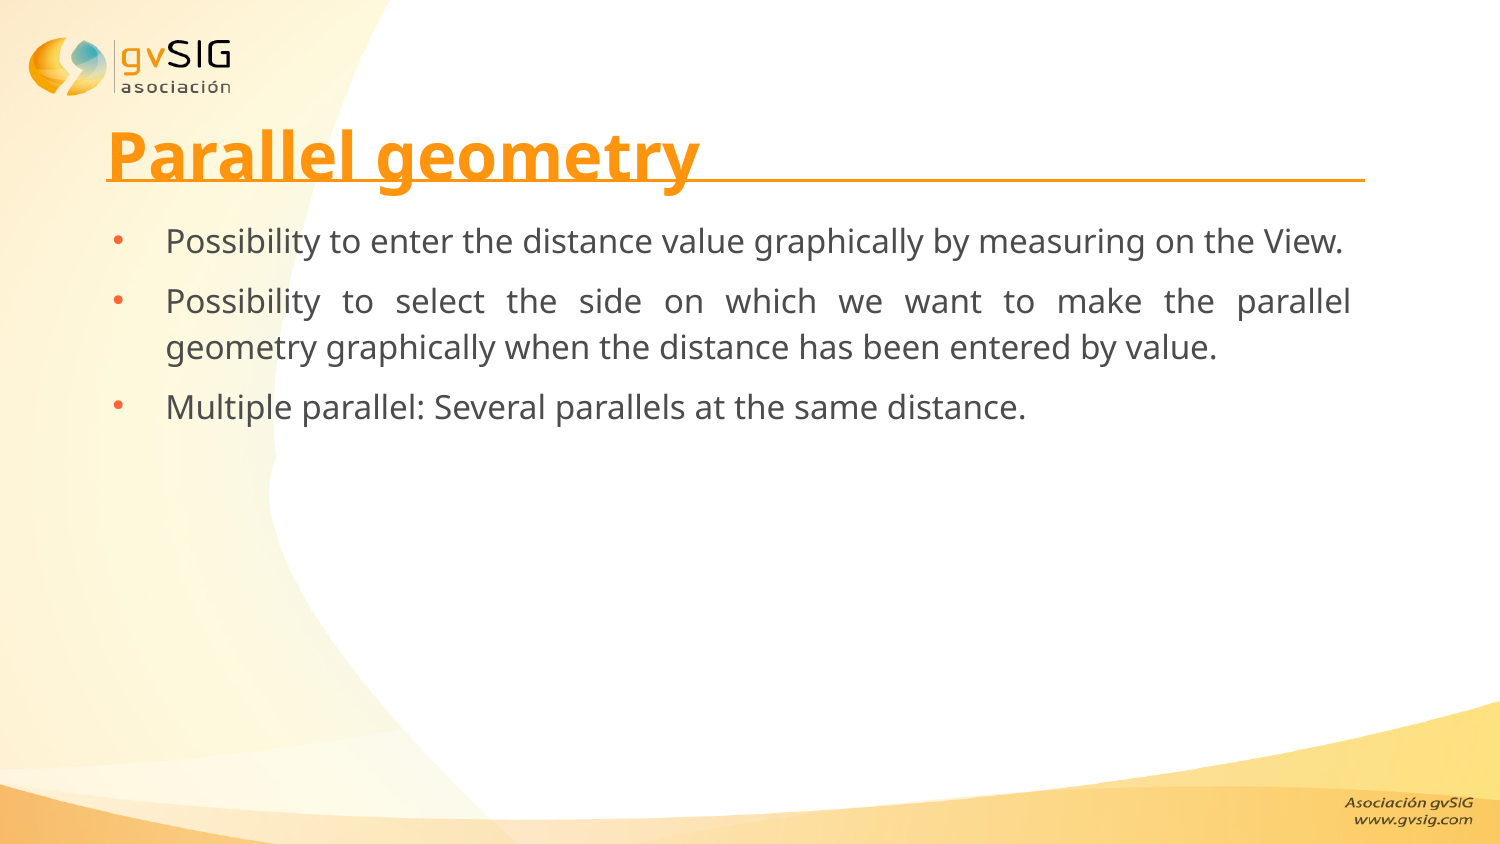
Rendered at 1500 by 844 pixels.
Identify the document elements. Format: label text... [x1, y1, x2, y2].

title Parallel geometry [106, 115, 1457, 193]
picture [0, 0, 1500, 844]
list Possibility to enter the distance value graphically by measuring on the View. Possibility to select the side on which we want to make the parallel geometry graphically when the distance has been entered by value. Multiple parallel: Several parallels at the same distance. [94, 218, 1354, 781]
